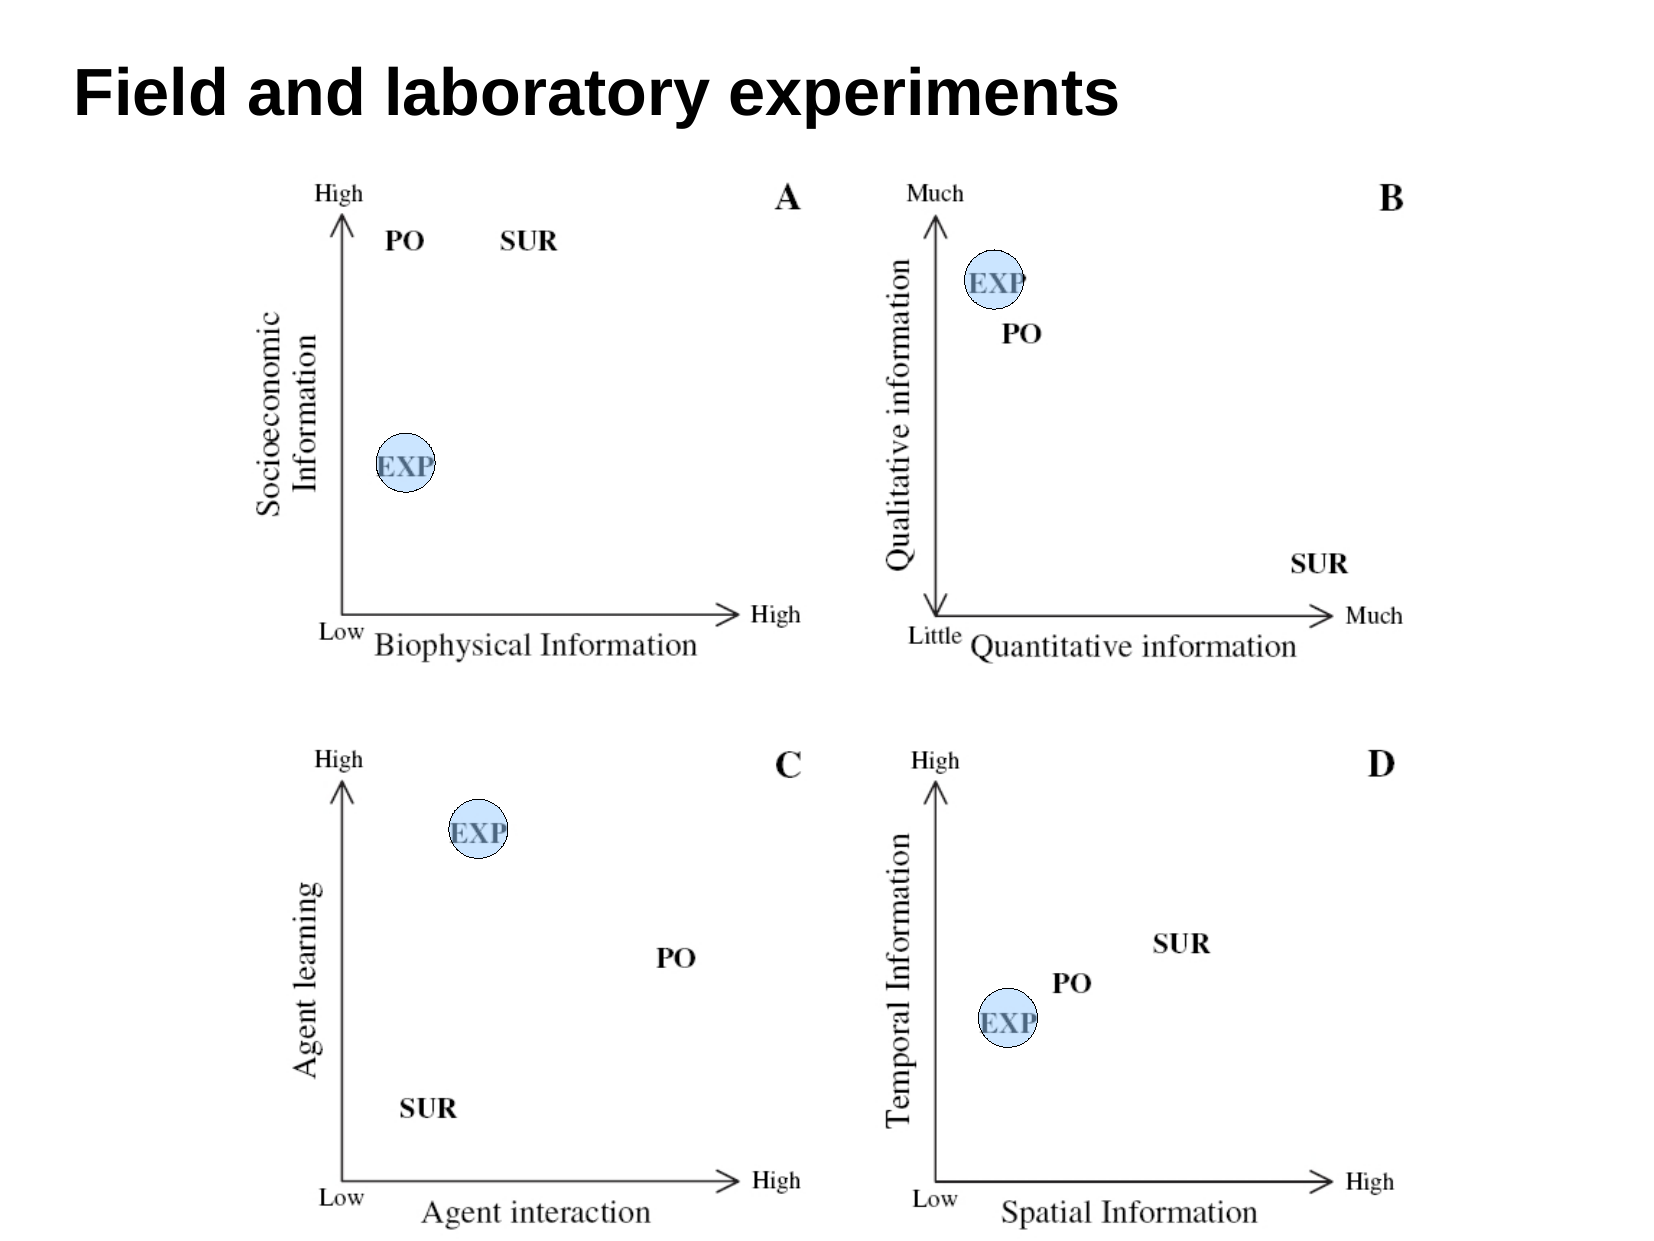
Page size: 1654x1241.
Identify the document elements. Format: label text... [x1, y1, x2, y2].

text_box [376, 433, 436, 493]
text_box [448, 799, 508, 859]
text_box [964, 249, 1024, 310]
text_box Field and laboratory experiments [59, 47, 1625, 163]
picture [229, 163, 1422, 1239]
text_box [978, 988, 1038, 1048]
